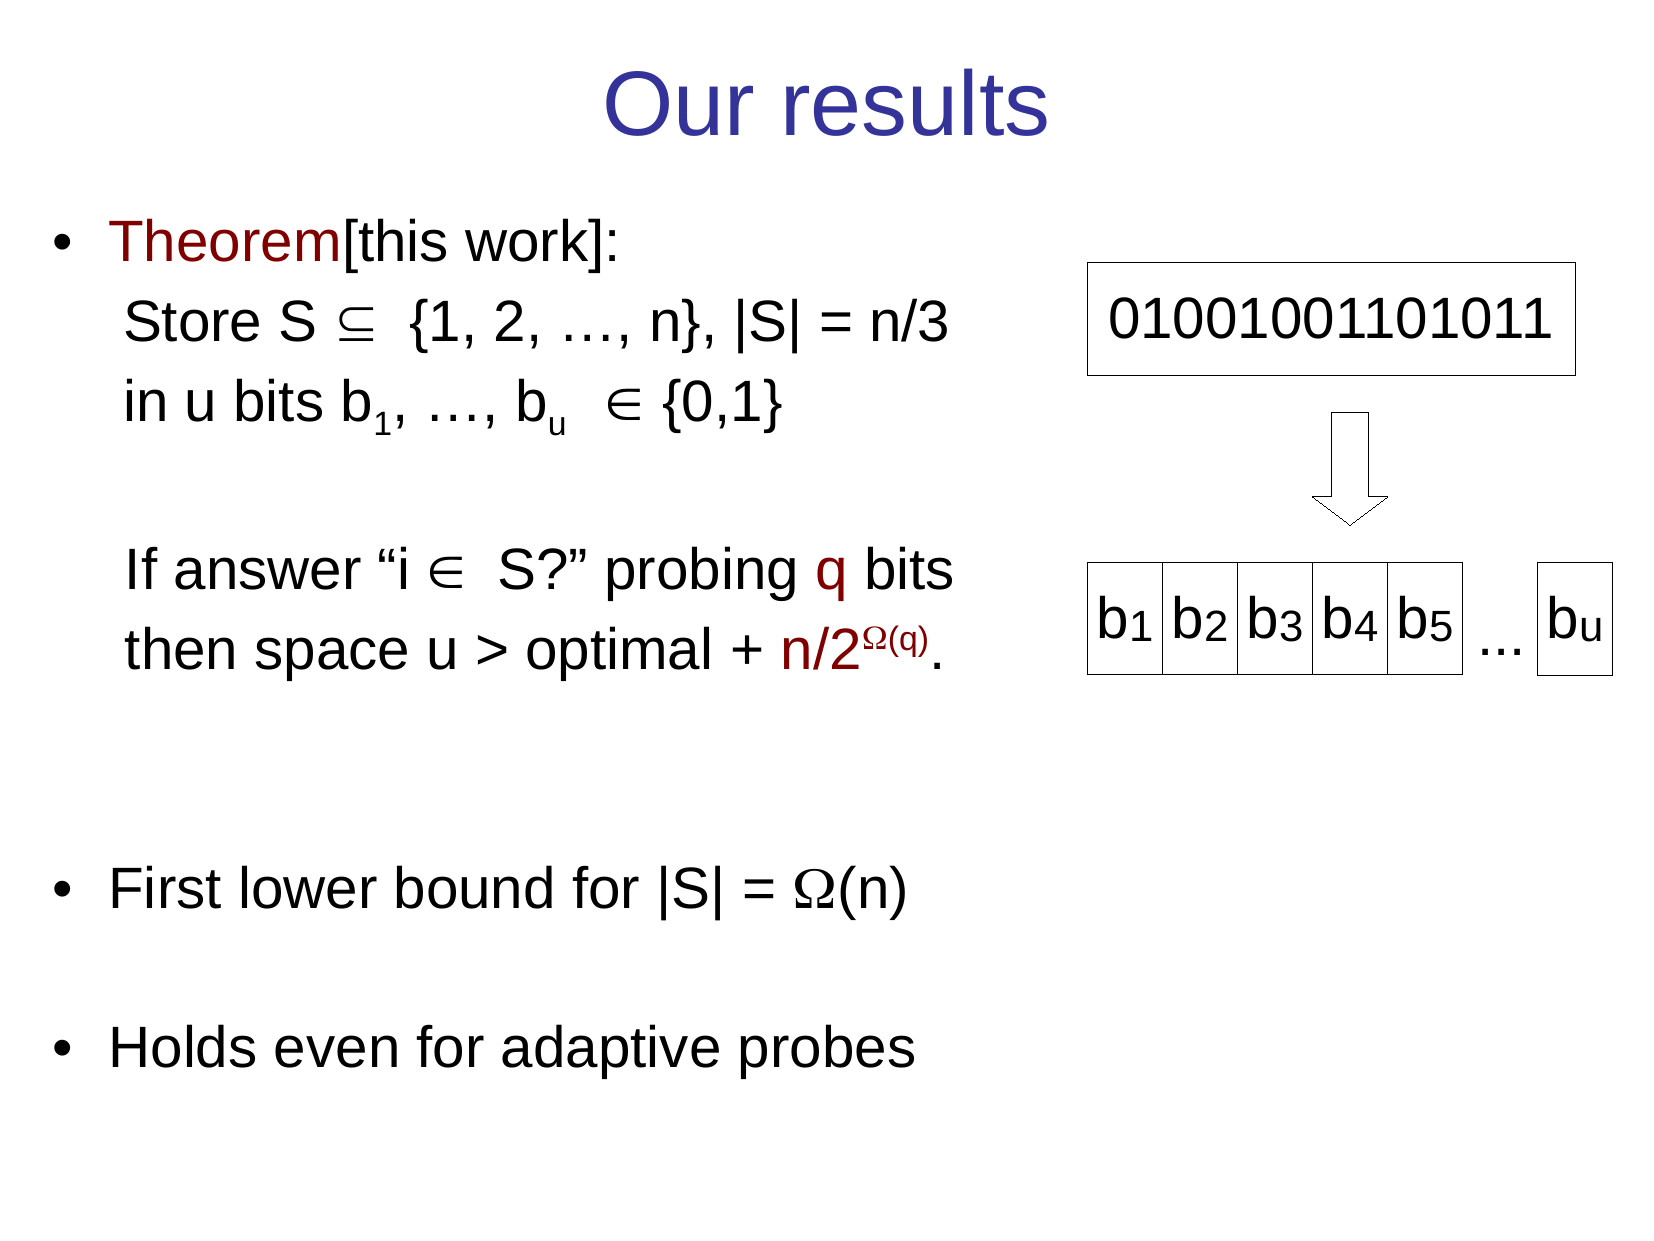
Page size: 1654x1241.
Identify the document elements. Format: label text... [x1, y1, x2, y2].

list Theorem[this work]: Store S  {1, 2, …, n}, |S| = n/3 in u bits b1, …, bu  {0,1} If answer “i  S?” probing q bits then space u > optimal + n/2(q). First lower bound for |S| = (n) Holds even for adaptive probes [37, 122, 1654, 1225]
title Our results [124, 0, 1530, 208]
text_box b5 [1387, 562, 1463, 675]
text_box b3 [1237, 562, 1312, 675]
text_box bu [1537, 562, 1613, 676]
text_box 01001001101011 [1087, 262, 1576, 376]
text_box b2 [1162, 562, 1237, 675]
text_box b4 [1312, 562, 1387, 675]
text_box ... [1462, 595, 1576, 676]
text_box b1 [1087, 562, 1162, 675]
